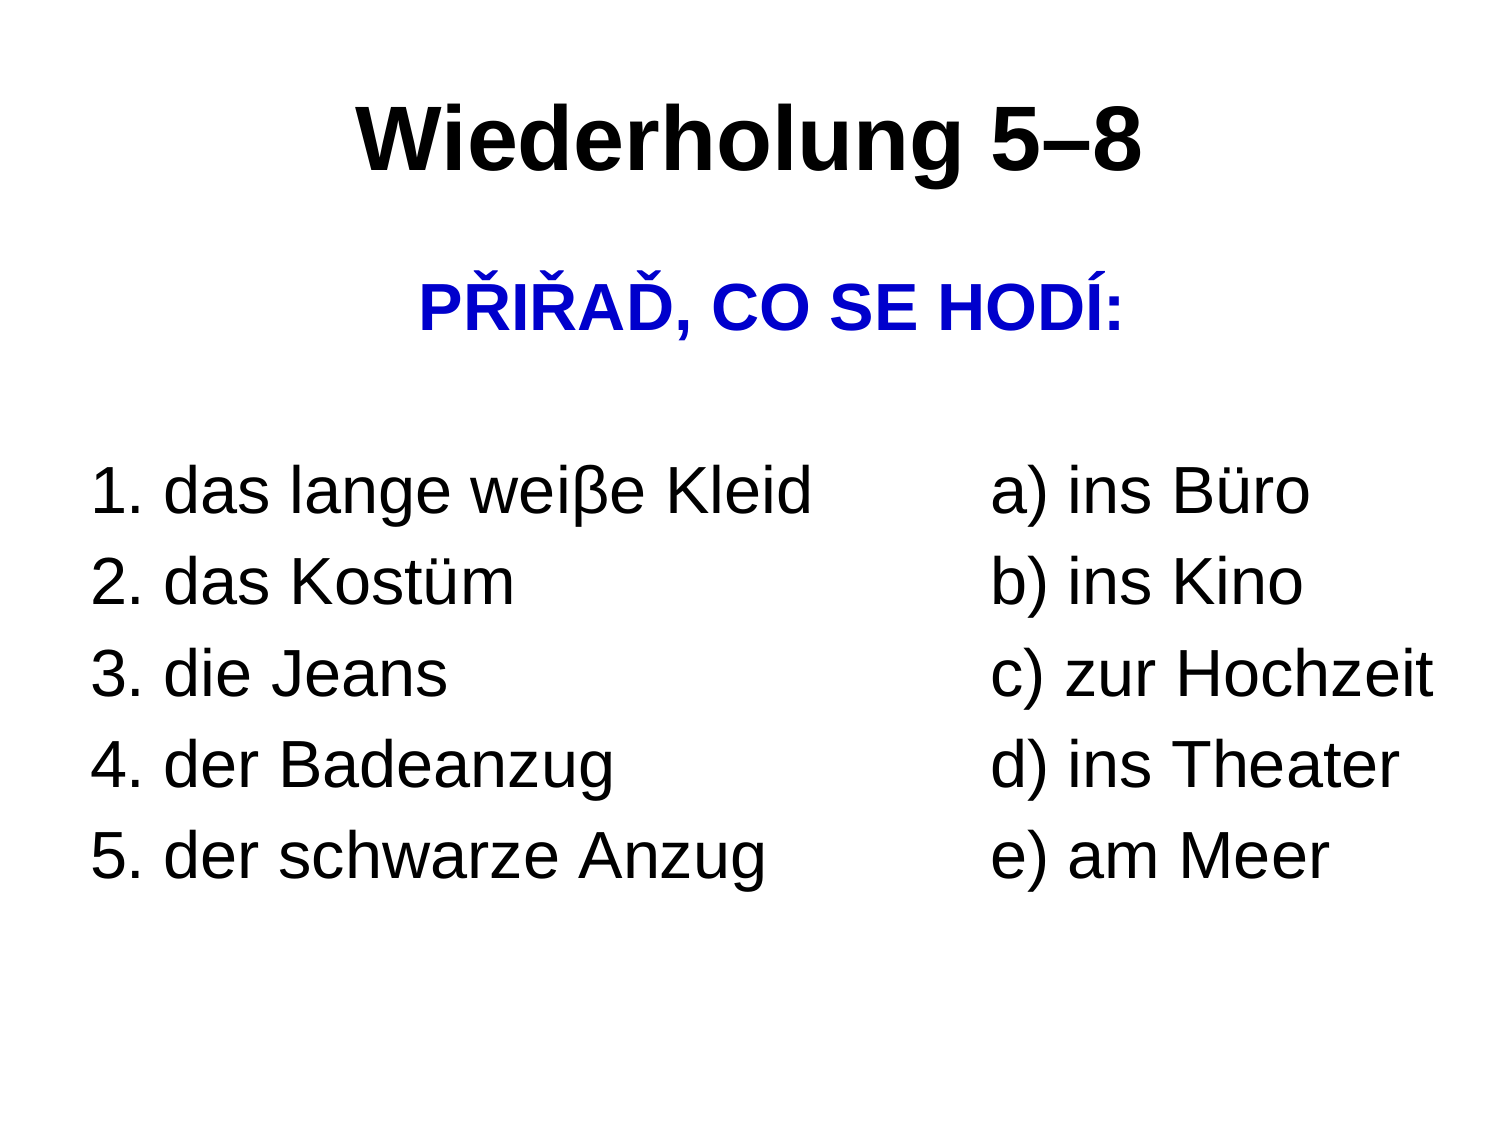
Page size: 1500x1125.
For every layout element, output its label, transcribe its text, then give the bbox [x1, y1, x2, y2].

title Wiederholung 5–8 [75, 45, 1426, 233]
list PŘIŘAĎ, CO SE HODÍ: 1. das lange weiβe Kleid a) ins Büro 2. das Kostüm b) ins Kino 3. die Jeans c) zur Hochzeit 4. der Badeanzug d) ins Theater 5. der schwarze Anzug e) am Meer [75, 262, 1471, 1006]
